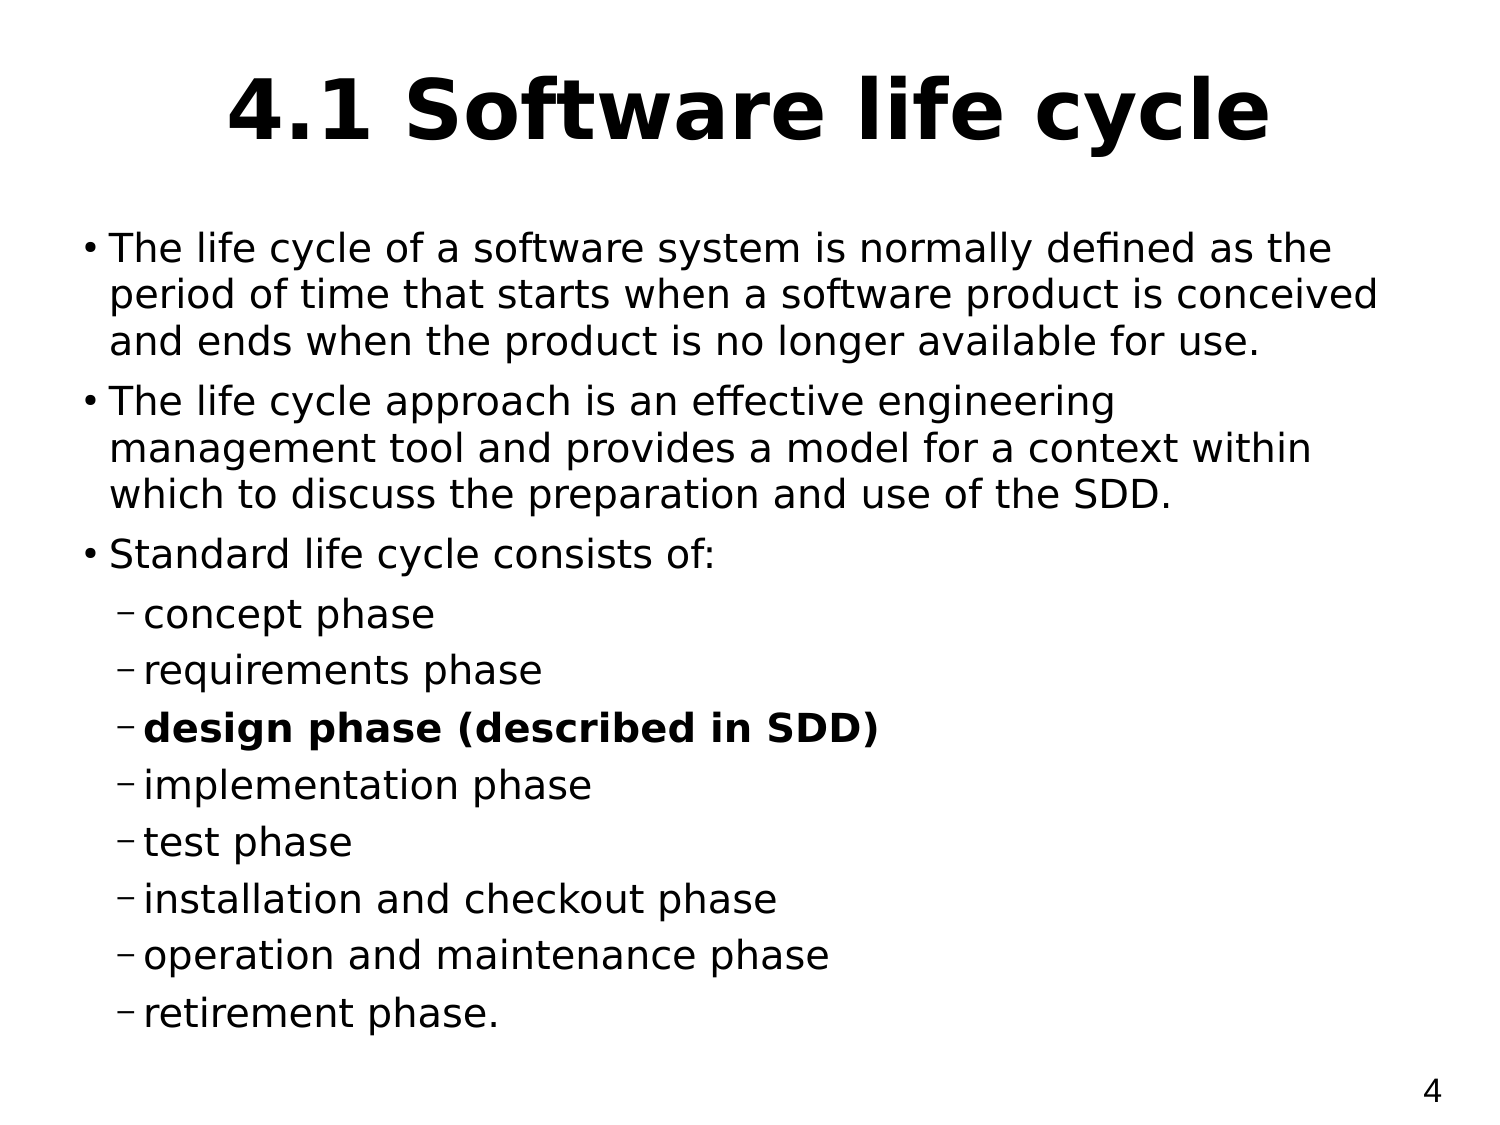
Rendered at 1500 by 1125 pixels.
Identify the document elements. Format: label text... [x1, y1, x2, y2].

title 4.1 Software life cycle [75, 44, 1425, 177]
list The life cycle of a software system is normally defined as the period of time that starts when a software product is conceived and ends when the product is no longer available for use. The life cycle approach is an effective engineering management tool and provides a model for a context within which to discuss the preparation and use of the SDD. Standard life cycle consists of: concept phase requirements phase design phase (described in SDD) implementation phase test phase installation and checkout phase operation and maintenance phase retirement phase. [75, 224, 1395, 1075]
